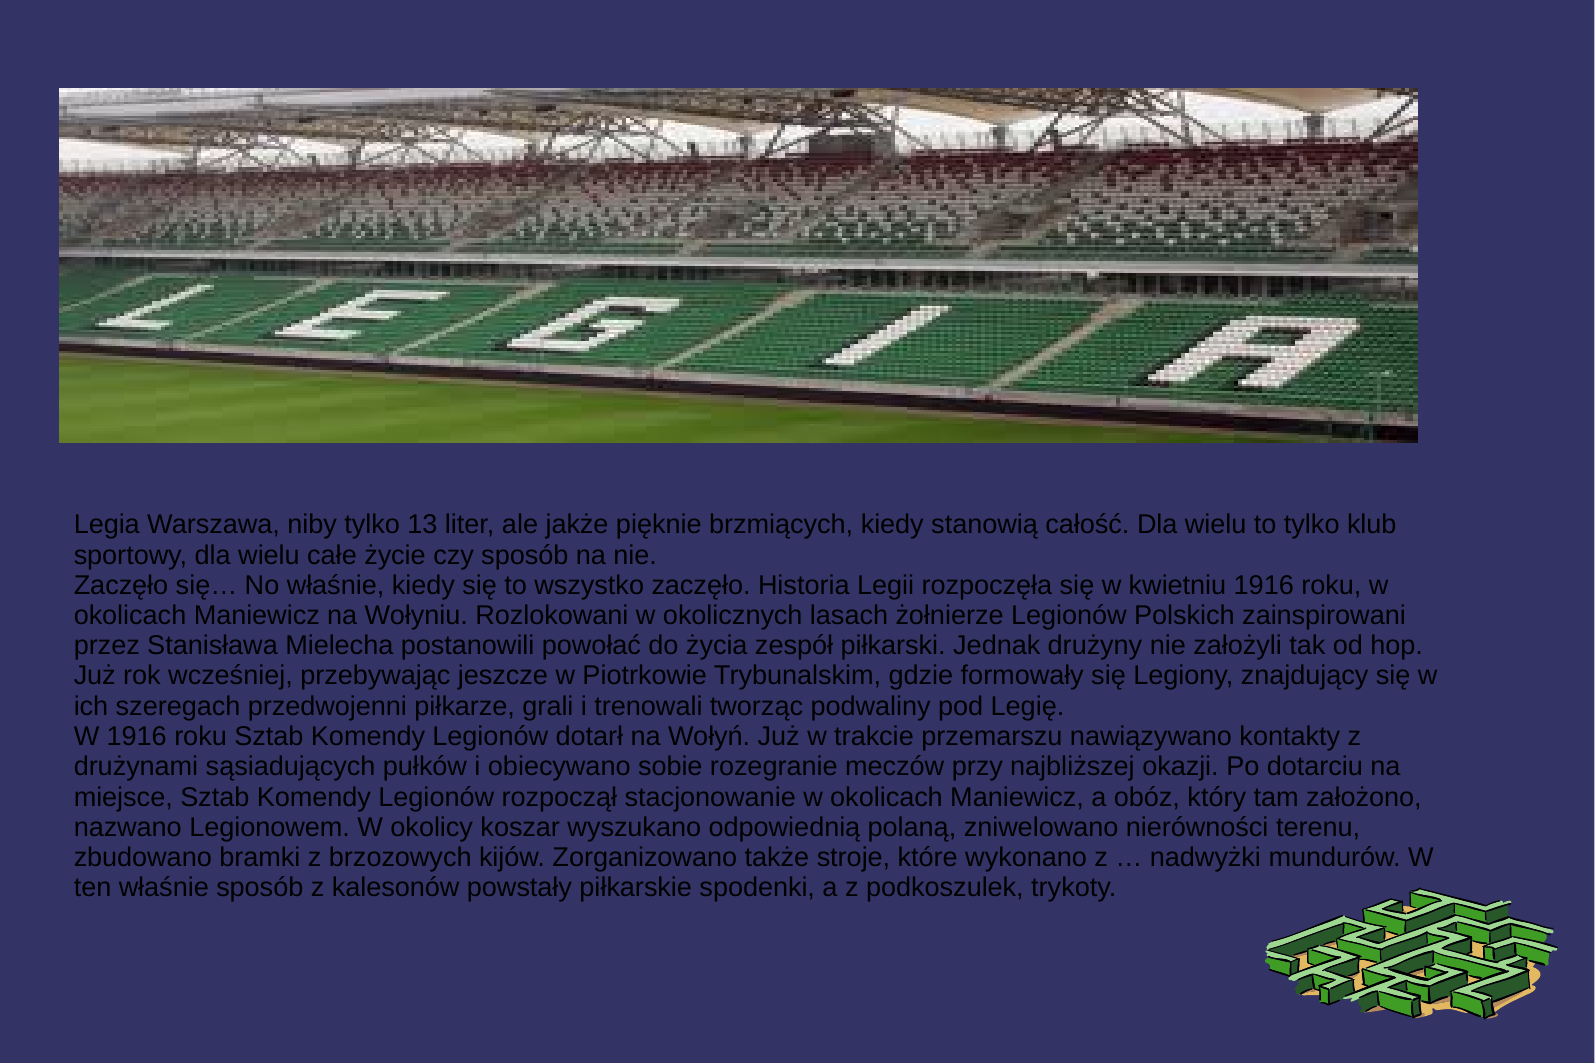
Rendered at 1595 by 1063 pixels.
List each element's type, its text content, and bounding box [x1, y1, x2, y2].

text_box Legia Warszawa, niby tylko 13 liter, ale jakże pięknie brzmiących, kiedy stanowią całość. Dla wielu to tylko klub sportowy, dla wielu całe życie czy sposób na nie. Zaczęło się… No właśnie, kiedy się to wszystko zaczęło. Historia Legii rozpoczęła się w kwietniu 1916 roku, w okolicach Maniewicz na Wołyniu. Rozlokowani w okolicznych lasach żołnierze Legionów Polskich zainspirowani przez Stanisława Mielecha postanowili powołać do życia zespół piłkarski. Jednak drużyny nie założyli tak od hop. Już rok wcześniej, przebywając jeszcze w Piotrkowie Trybunalskim, gdzie formowały się Legiony, znajdujący się w ich szeregach przedwojenni piłkarze, grali i trenowali tworząc podwaliny pod Legię. W 1916 roku Sztab Komendy Legionów dotarł na Wołyń. Już w trakcie przemarszu nawiązywano kontakty z drużynami sąsiadujących pułków i obiecywano sobie rozegranie meczów przy najbliższej okazji. Po dotarciu na miejsce, Sztab Komendy Legionów rozpoczął stacjonowanie w okolicach Maniewicz, a obóz, który tam założono, nazwano Legionowem. W okolicy koszar wyszukano odpowiednią polaną, zniwelowano nierówności terenu, zbudowano bramki z brzozowych kijów. Zorganizowano także stroje, które wykonano z … nadwyżki mundurów. W ten właśnie sposób z kalesonów powstały piłkarskie spodenki, a z podkoszulek, trykoty. [59, 501, 1477, 945]
picture [59, 88, 1418, 443]
